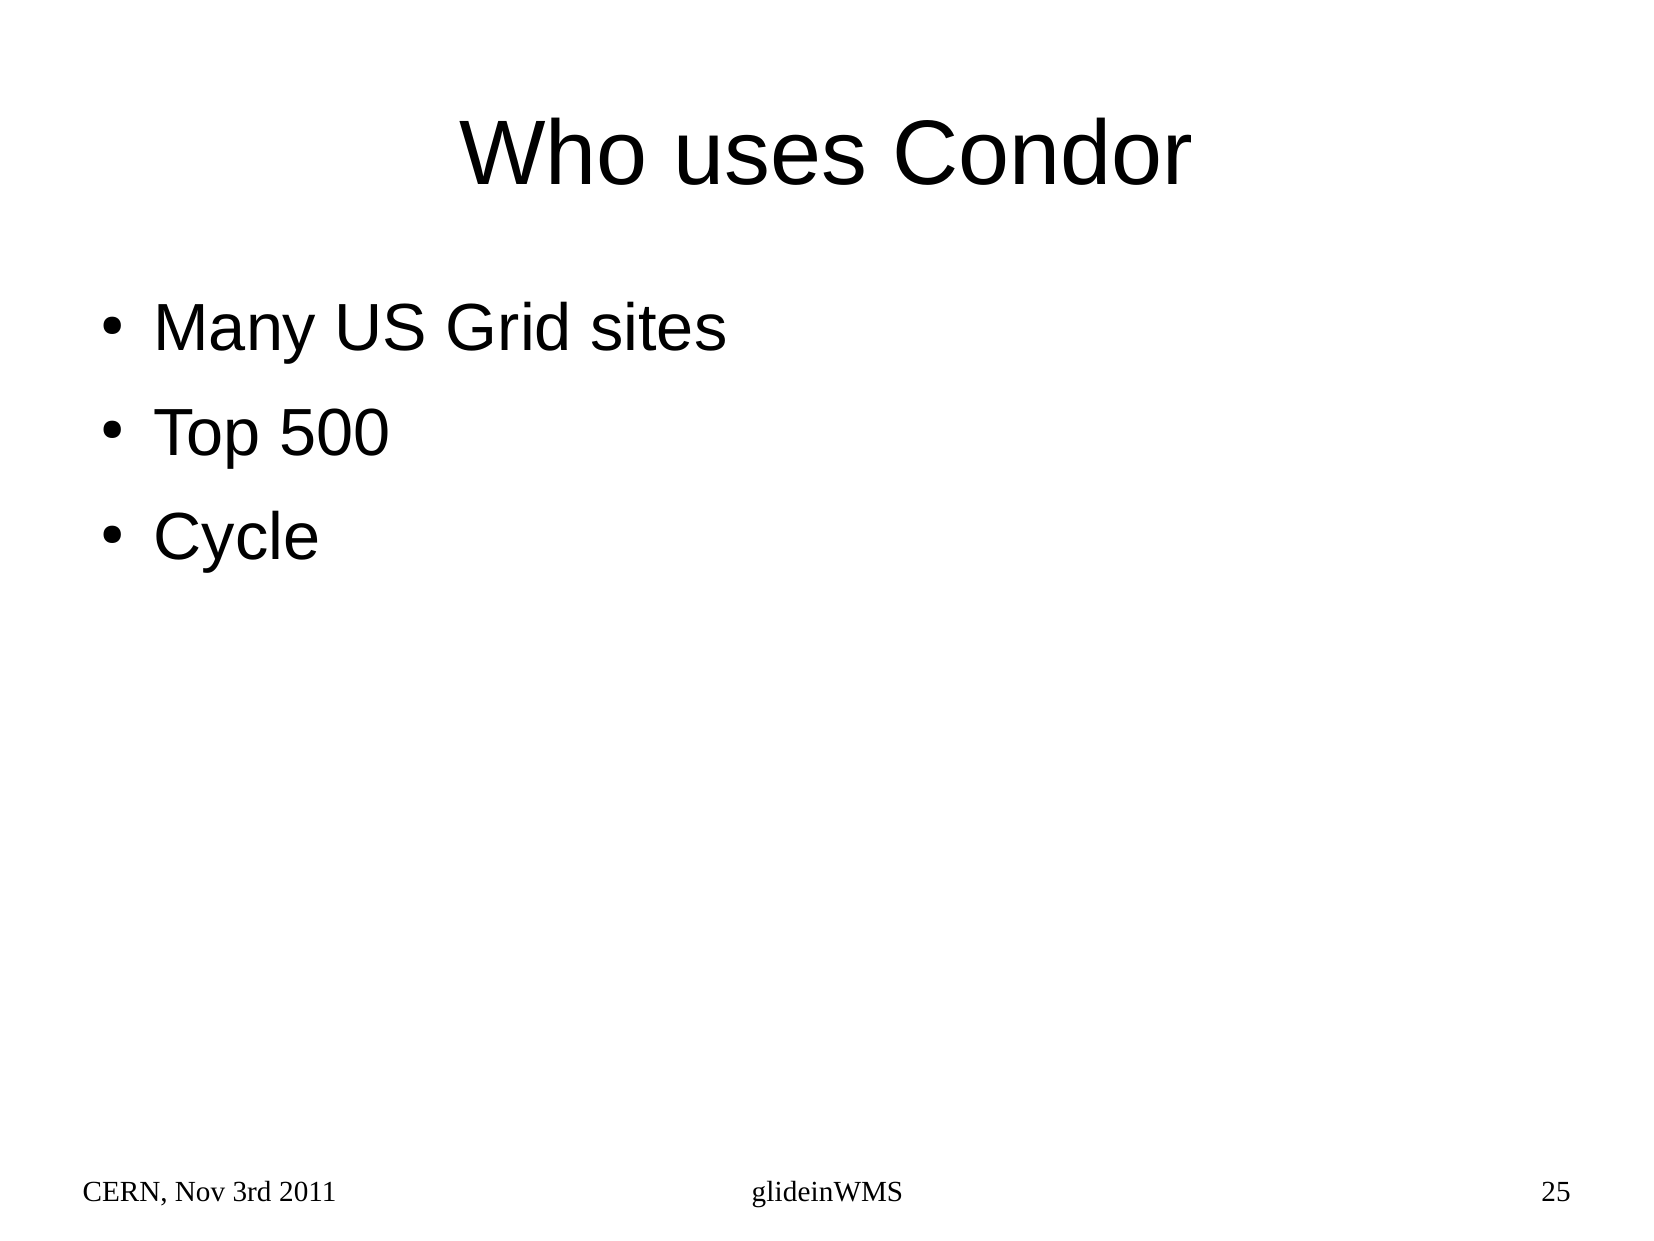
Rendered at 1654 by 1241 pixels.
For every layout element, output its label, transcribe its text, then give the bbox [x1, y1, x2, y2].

list Many US Grid sites Top 500 Cycle [82, 290, 1571, 1149]
title Who uses Condor [82, 49, 1571, 257]
